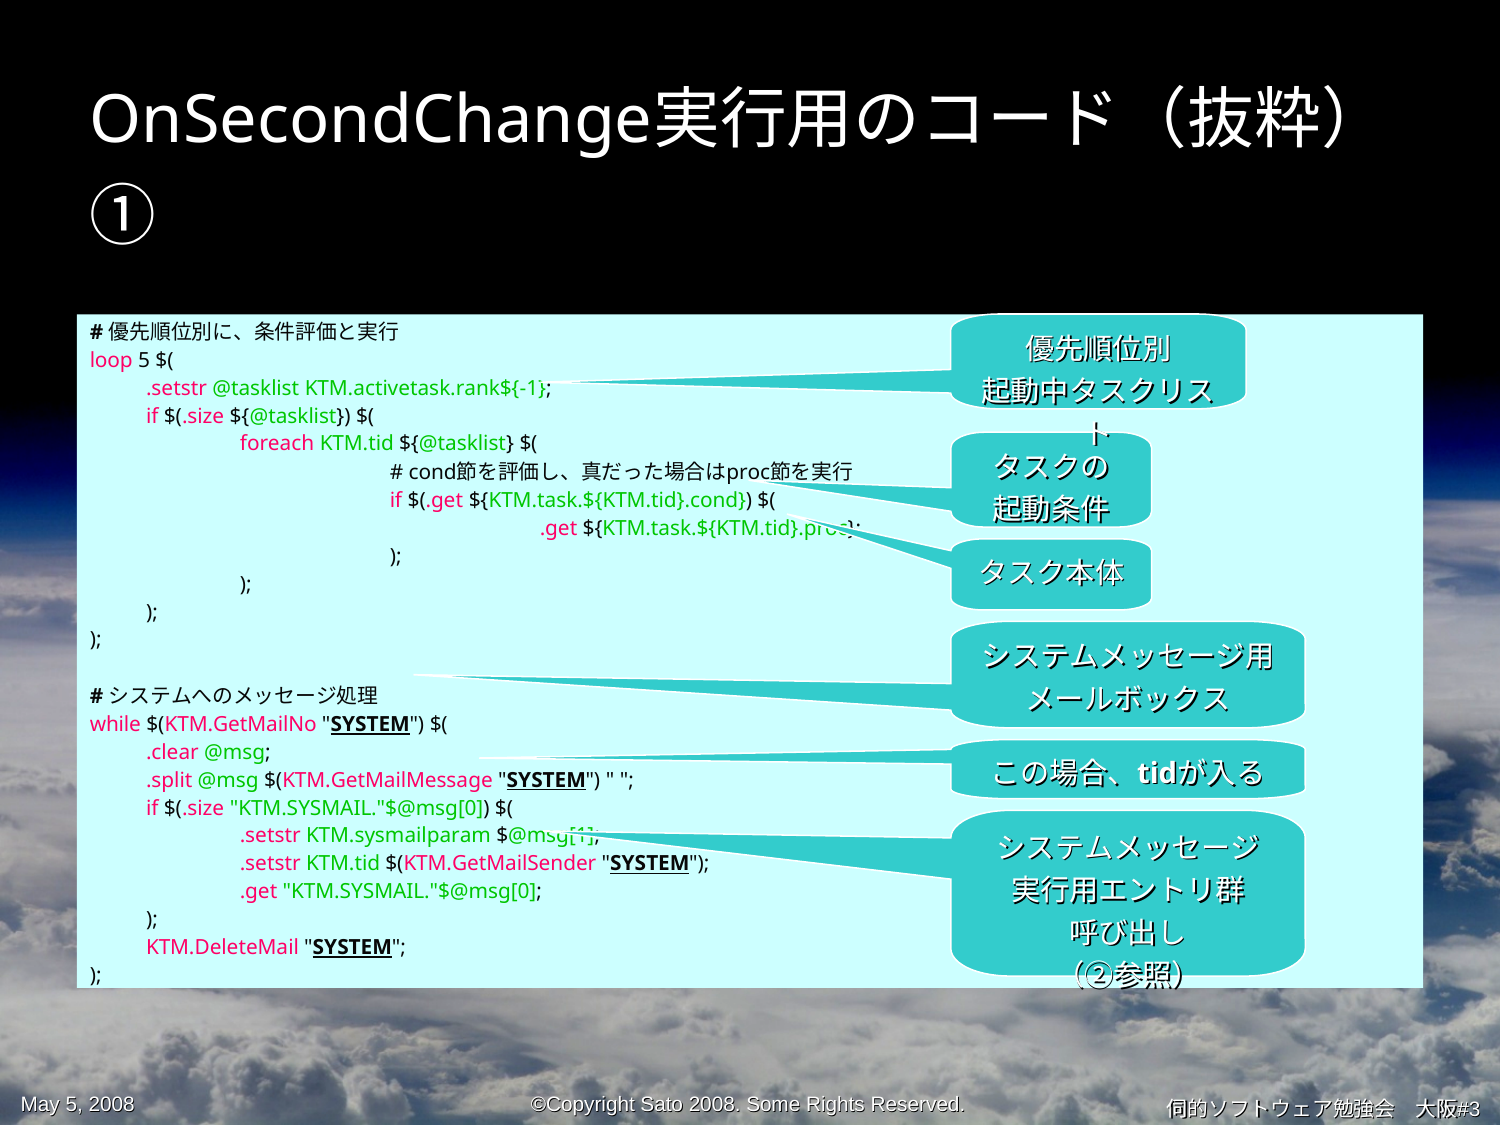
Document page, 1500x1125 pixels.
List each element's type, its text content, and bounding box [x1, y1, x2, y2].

text_box タスク本体 [786, 514, 1152, 610]
text_box この場合、tidが入る [479, 739, 1306, 799]
title OnSecondChange実行用のコード（抜粋）① [75, 47, 1426, 276]
text_box システムメッセージ 実行用エントリ群 呼び出し （②参照） [543, 810, 1306, 977]
list # 優先順位別に、条件評価と実行 loop 5 $( .setstr @tasklist KTM.activetask.rank${-1}; if $(.size ${@tasklist}) $( foreach KTM.tid ${@tasklist} $( # cond節を評価し、真だった場合はproc節を実行 if $(.get ${KTM.task.${KTM.tid}.cond}) $( .get ${KTM.task.${KTM.tid}.proc}; ); ); ); ); # システムへのメッセージ処理 while $(KTM.GetMailNo "SYSTEM") $( .clear @msg; .split @msg $(KTM.GetMailMessage "SYSTEM") " "; if $(.size "KTM.SYSMAIL."$@msg[0]) $( .setstr KTM.sysmailparam $@msg[1]; .setstr KTM.tid $(KTM.GetMailSender "SYSTEM"); .get "KTM.SYSMAIL."$@msg[0]; ); KTM.DeleteMail "SYSTEM"; ); [75, 312, 1426, 988]
text_box 優先順位別 起動中タスクリスト [540, 313, 1247, 409]
text_box タスクの 起動条件 [748, 432, 1152, 528]
text_box システムメッセージ用メールボックス [413, 621, 1306, 728]
